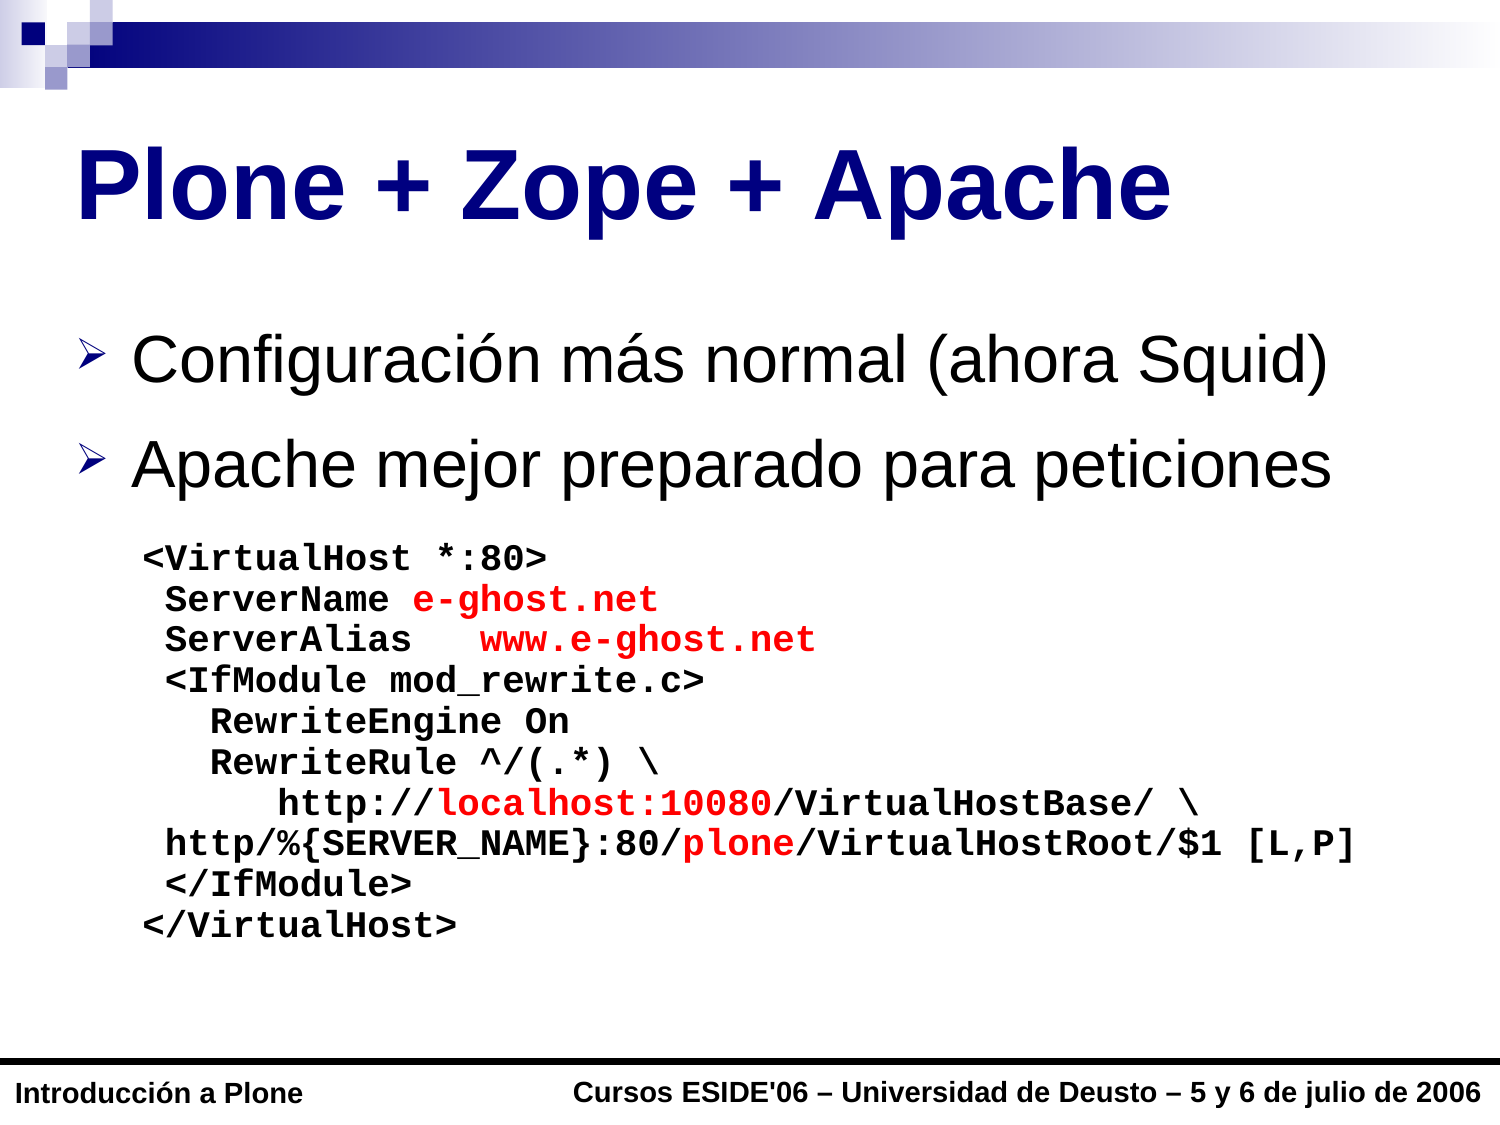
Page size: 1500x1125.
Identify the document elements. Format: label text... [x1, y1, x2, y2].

title Plone + Zope + Apache [75, 66, 1426, 309]
list Configuración más normal (ahora Squid) Apache mejor preparado para peticiones [75, 324, 1426, 1034]
text_box <VirtualHost *:80> ServerName e-ghost.net ServerAlias www.e-ghost.net <IfModule mod_rewrite.c> RewriteEngine On RewriteRule ^/(.*) \ http://localhost:10080/VirtualHostBase/ \ http/%{SERVER_NAME}:80/plone/VirtualHostRoot/$1 [L,P] </IfModule> </VirtualHost> [106, 538, 1358, 935]
